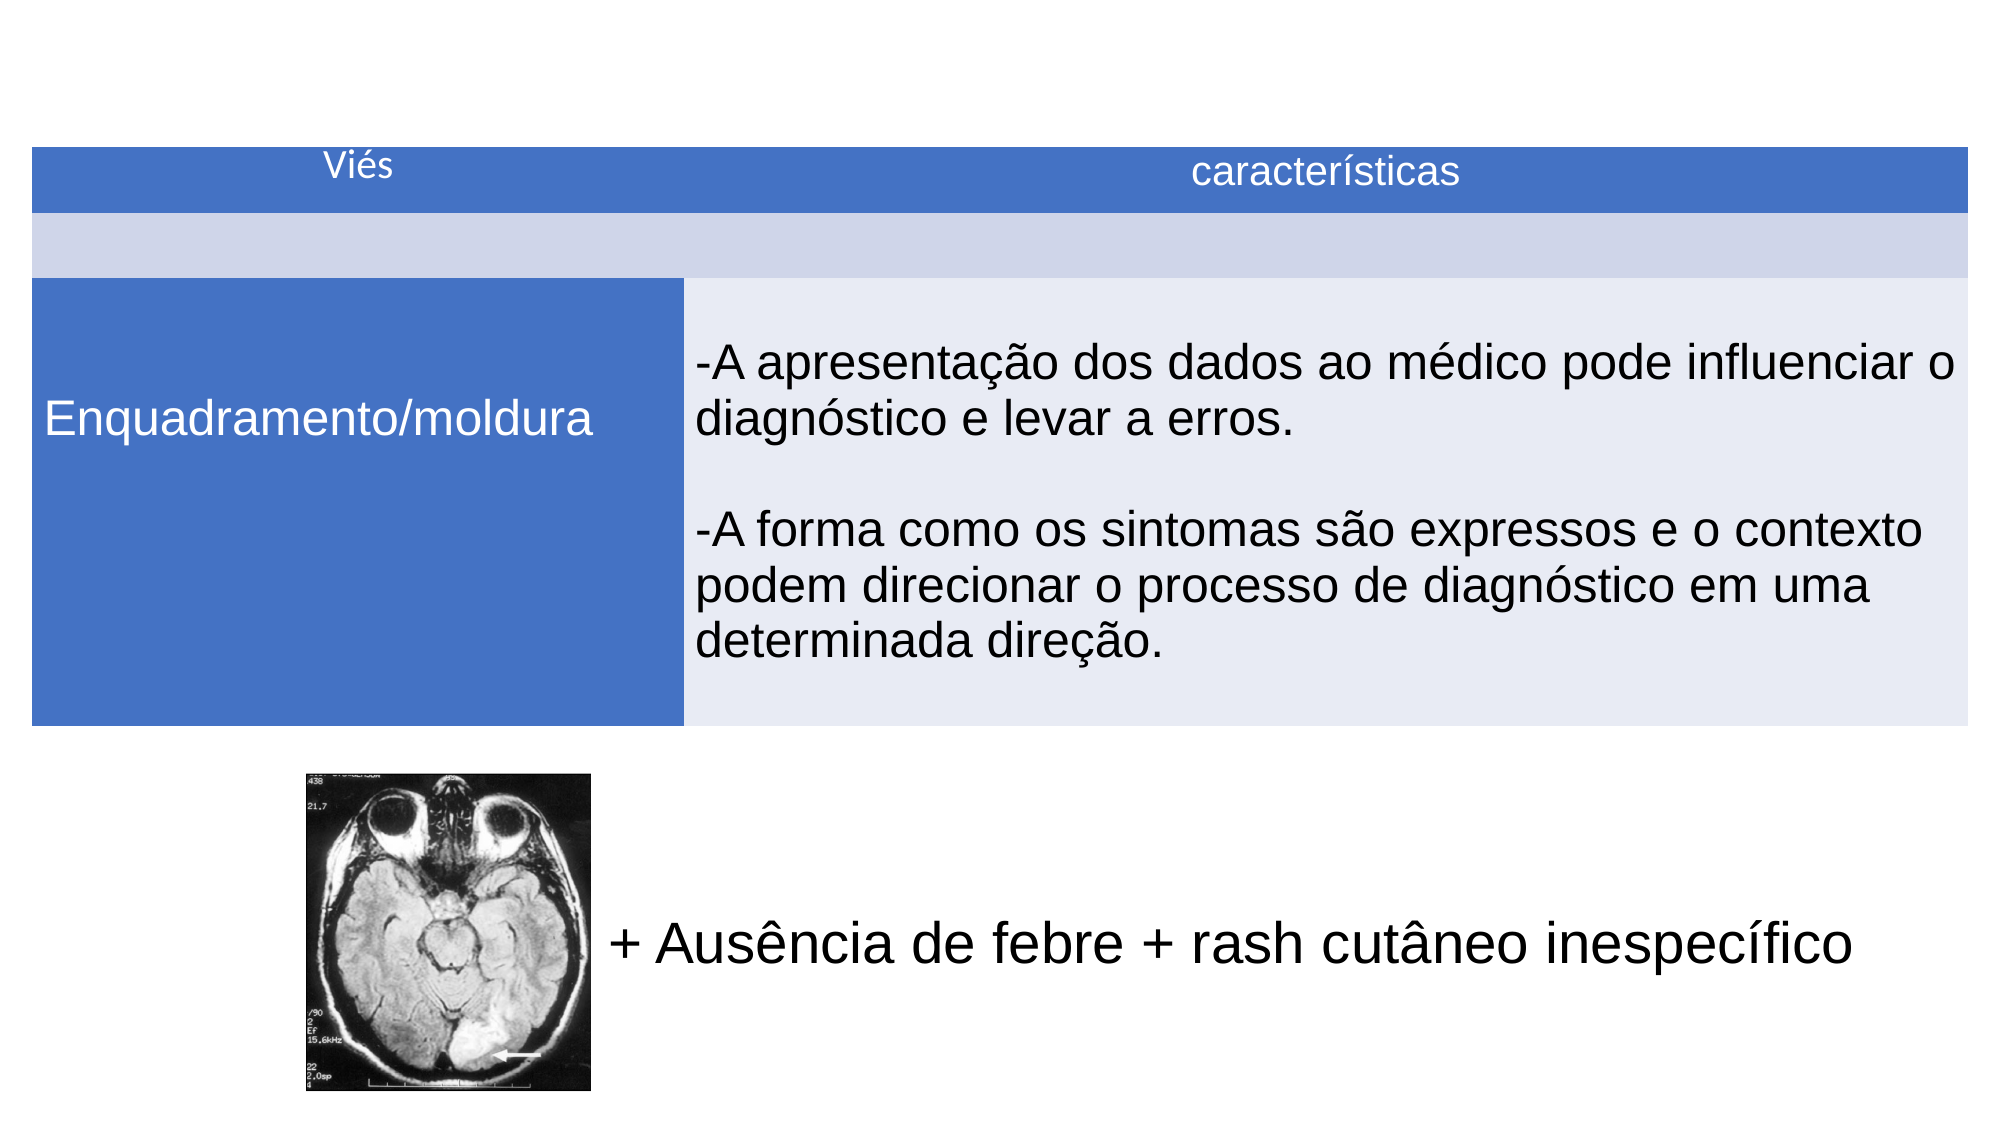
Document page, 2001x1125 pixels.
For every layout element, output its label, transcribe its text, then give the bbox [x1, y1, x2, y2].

table_cell [684, 213, 1968, 278]
text_box + Ausência de febre + rash cutâneo inespecífico [593, 897, 1871, 983]
table_header características [684, 147, 1968, 213]
table_header Viés [32, 147, 684, 213]
table_cell [32, 213, 684, 278]
table_cell -A apresentação dos dados ao médico pode influenciar o diagnóstico e levar a erros. -A forma como os sintomas são expressos e o contexto podem direcionar o processo de diagnóstico em uma determinada direção. [684, 278, 1968, 726]
picture [305, 770, 591, 1092]
table_cell Enquadramento/moldura [32, 278, 684, 726]
